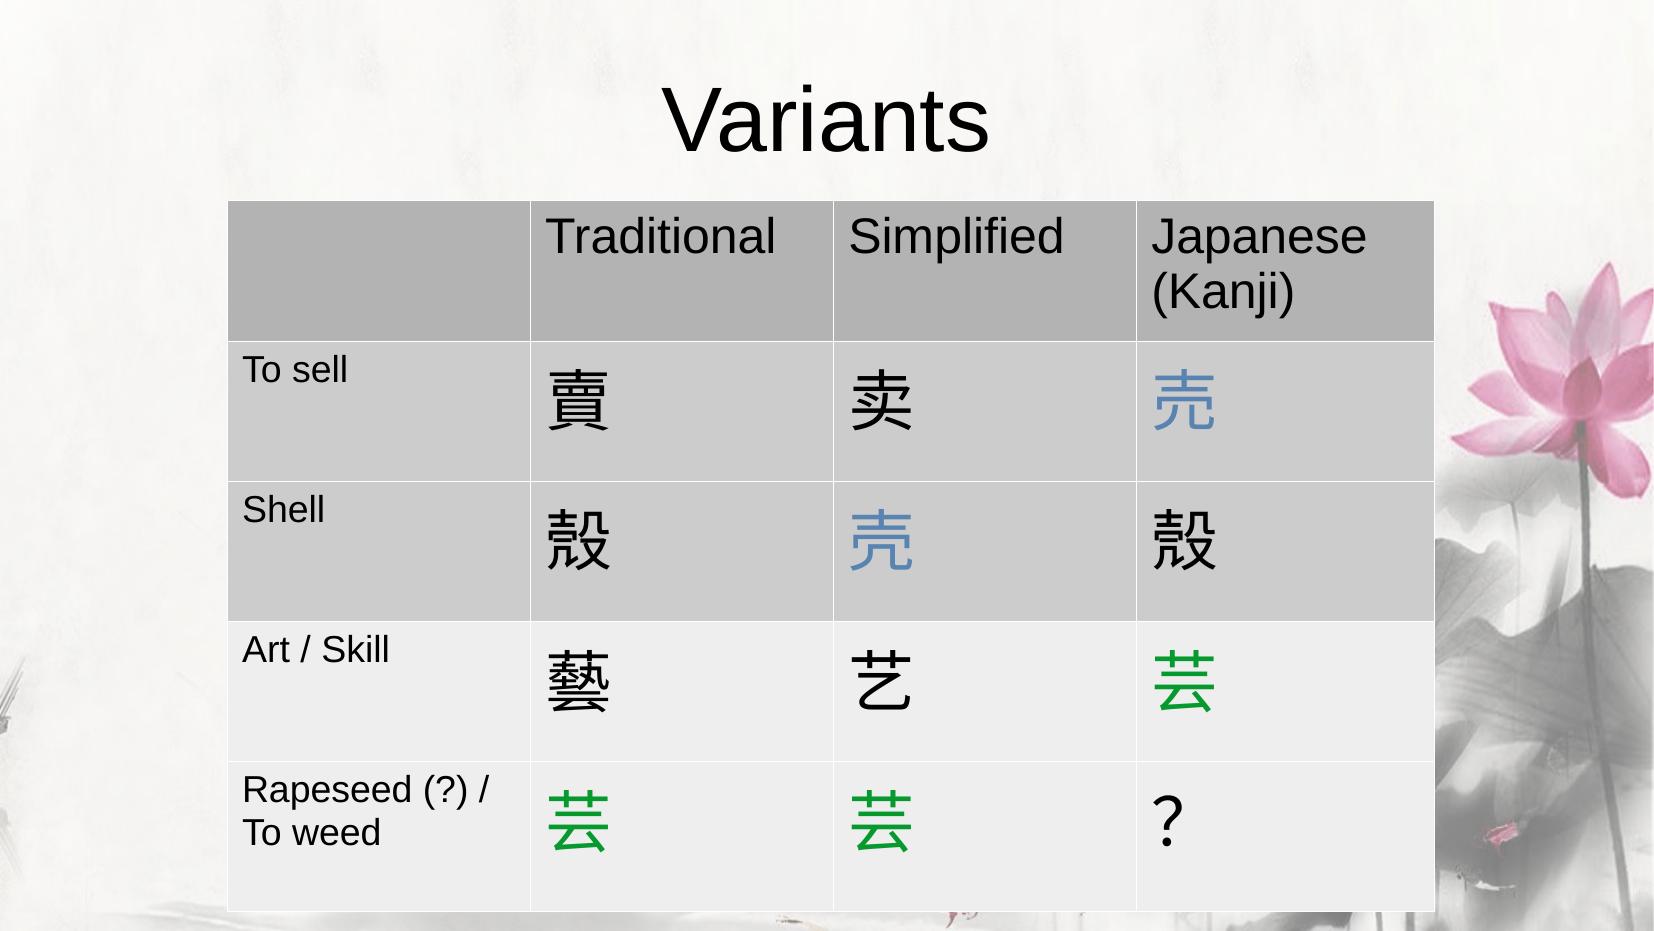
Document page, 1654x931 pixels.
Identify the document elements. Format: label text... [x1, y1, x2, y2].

table_header [228, 201, 530, 341]
text_box Variants [82, 59, 1571, 170]
table_cell 賣 [531, 342, 833, 481]
table_cell Art / Skill [228, 622, 530, 761]
table_cell Shell [228, 482, 530, 621]
table_cell To sell [228, 342, 530, 481]
table_cell 芸 [1137, 622, 1434, 761]
table_header Simplified [834, 201, 1136, 341]
table_cell Rapeseed (?) / To weed [228, 762, 530, 911]
table_cell 殼 [1137, 482, 1434, 621]
table_cell 売 [1137, 342, 1434, 481]
table_header Japanese (Kanji) [1137, 201, 1434, 341]
table_cell 芸 [531, 762, 833, 911]
table_cell 艺 [834, 622, 1136, 761]
table_cell 藝 [531, 622, 833, 761]
table_cell 芸 [834, 762, 1136, 911]
table_header Traditional [531, 201, 833, 341]
table_cell 壳 [834, 482, 1136, 621]
table_cell 殼 [531, 482, 833, 621]
table_cell 卖 [834, 342, 1136, 481]
table_cell ？ [1137, 762, 1434, 911]
